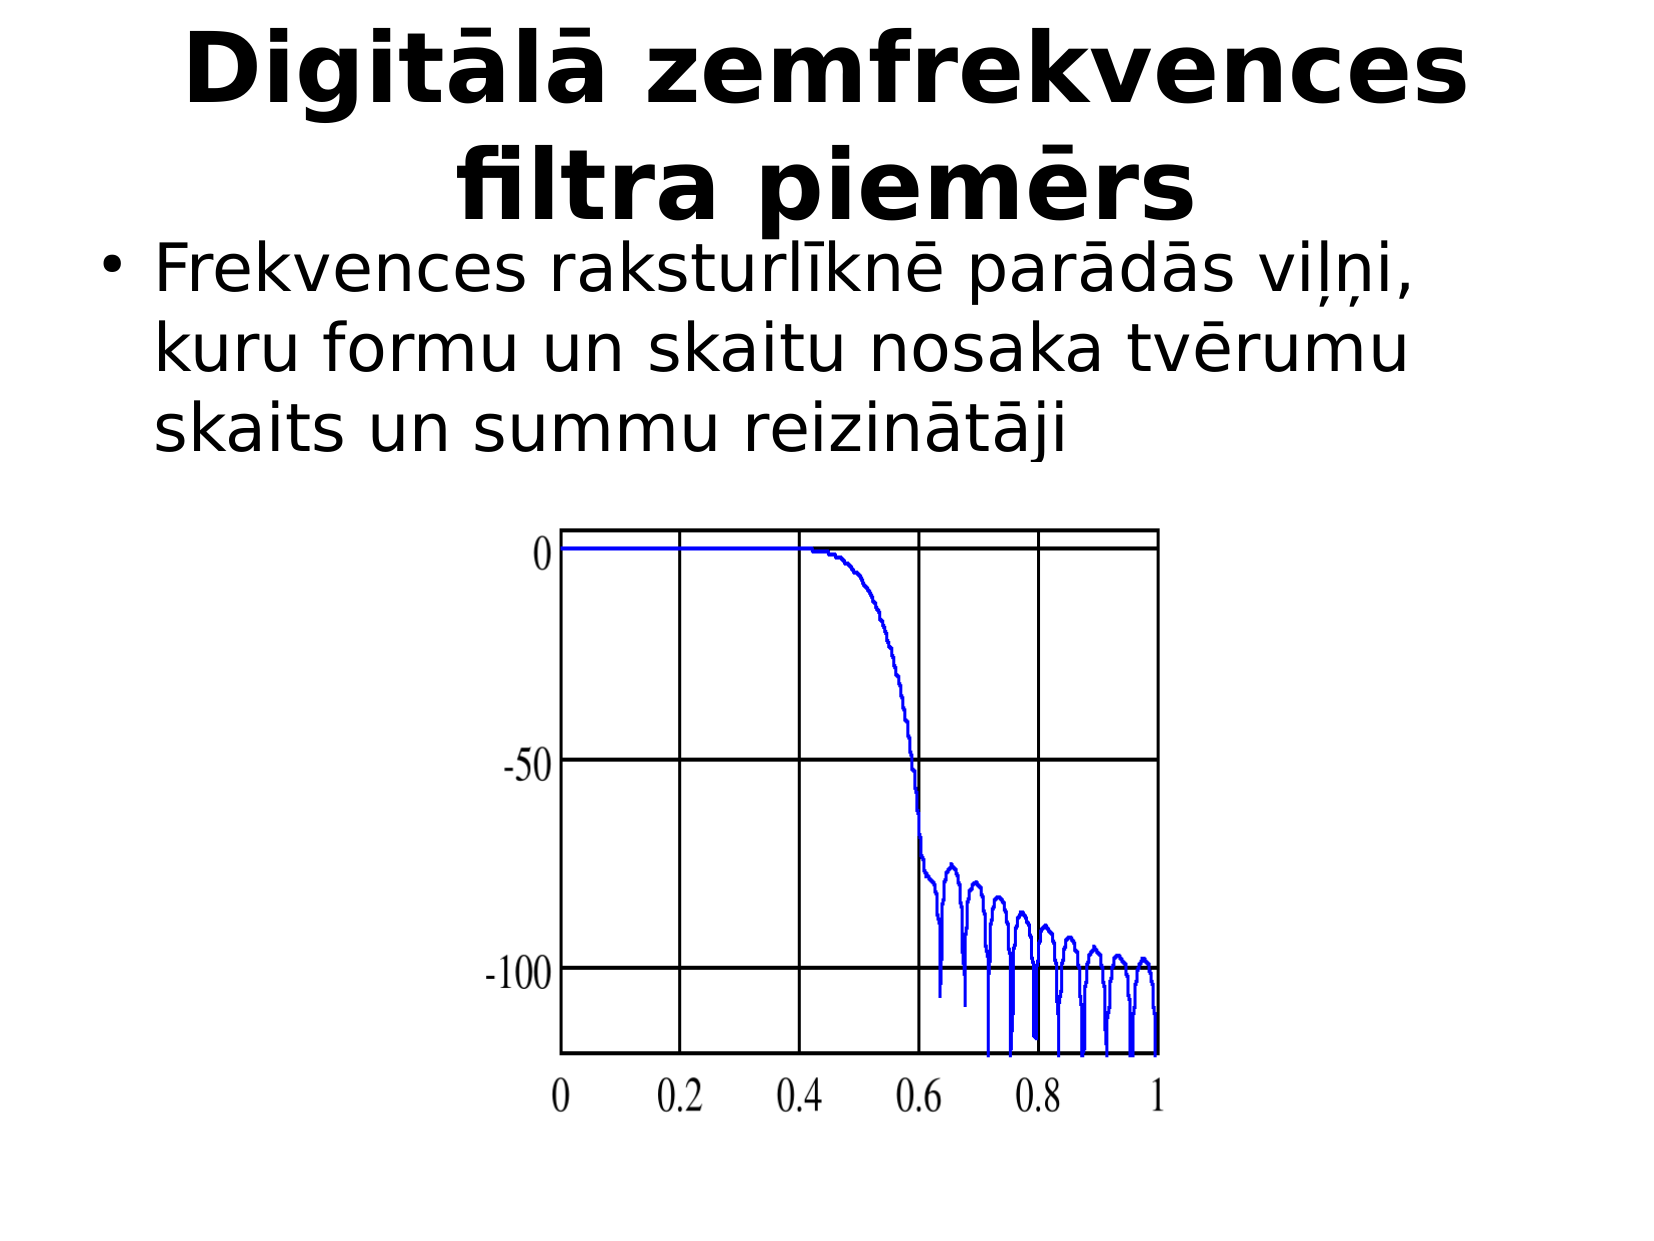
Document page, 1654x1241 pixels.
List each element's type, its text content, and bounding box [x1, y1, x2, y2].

picture [448, 462, 1229, 1185]
title Digitālā zemfrekvences filtra piemērs [82, 49, 1571, 196]
list Frekvences raksturlīknē parādās viļņi, kuru formu un skaitu nosaka tvērumu skaits un summu reizinātāji [82, 225, 1538, 683]
